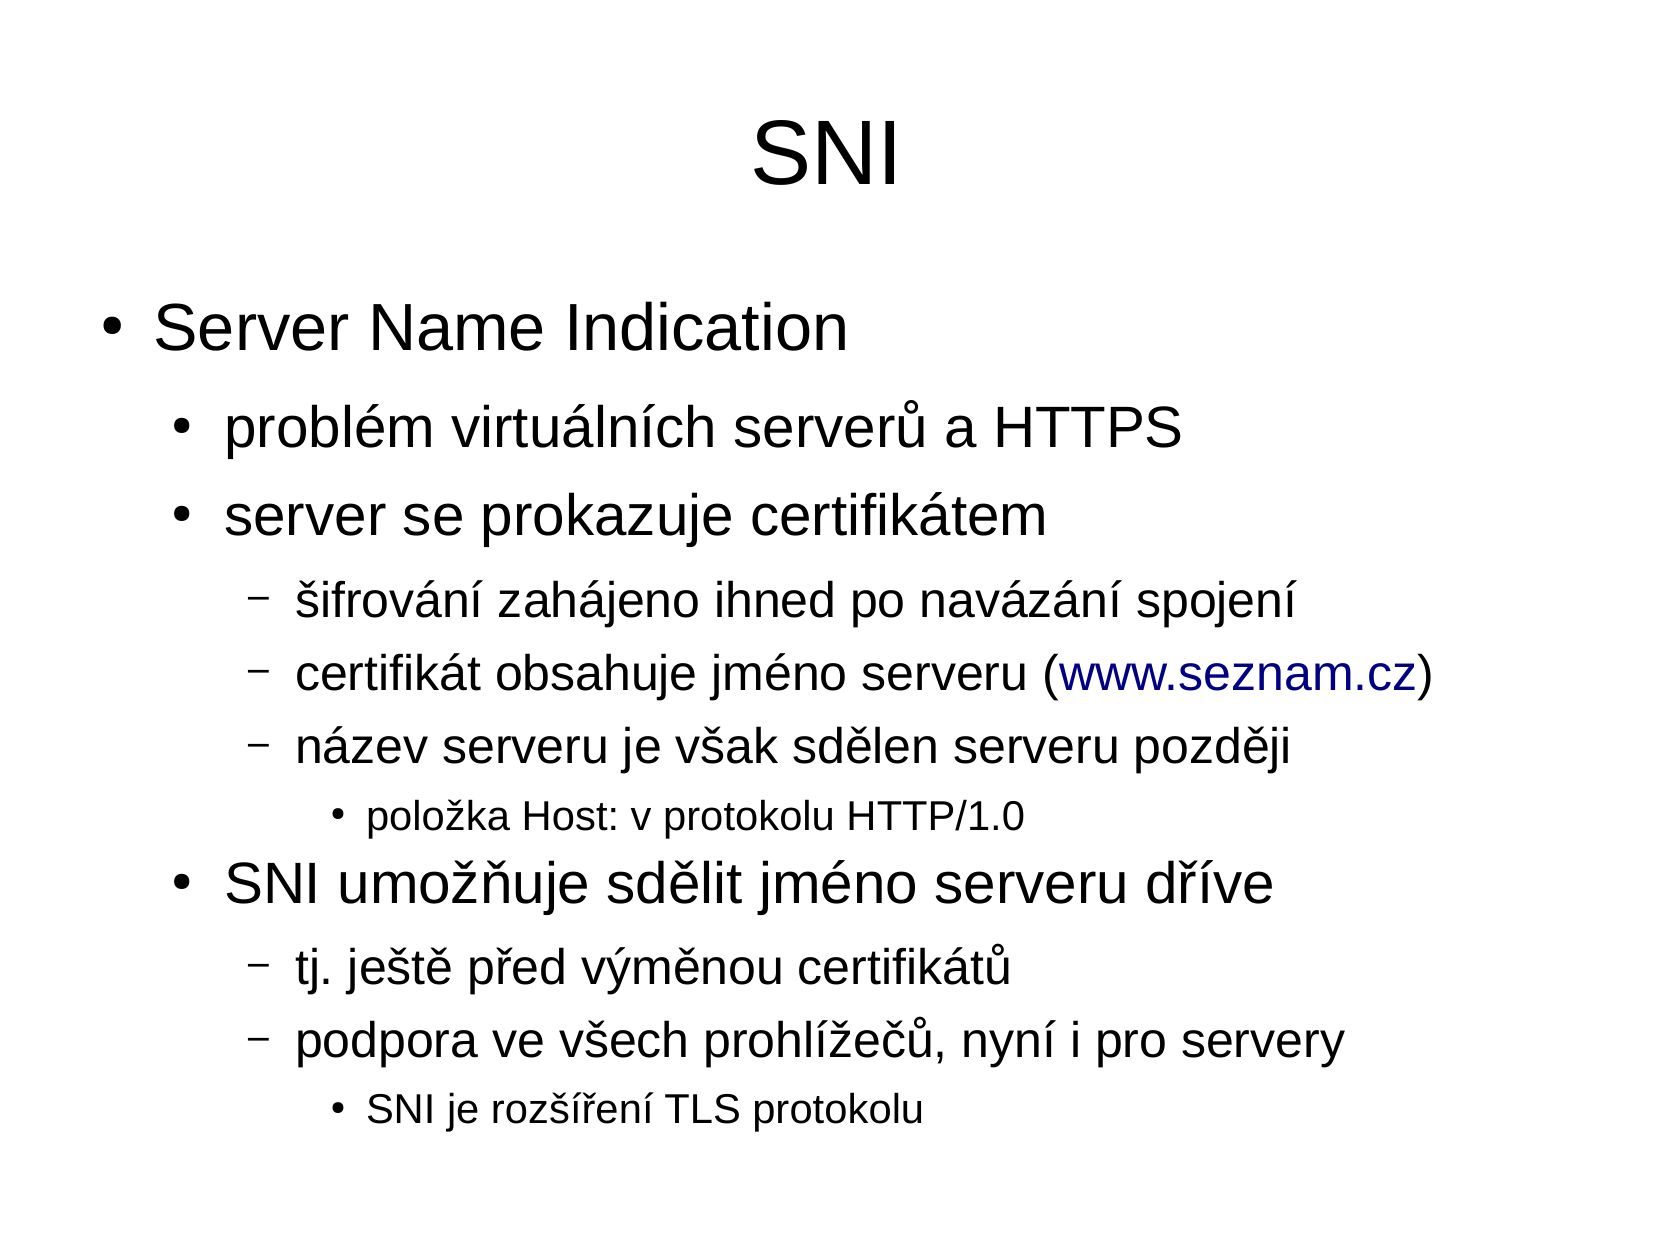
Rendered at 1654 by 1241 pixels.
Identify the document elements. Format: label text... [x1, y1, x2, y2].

title SNI [82, 49, 1571, 257]
list Server Name Indication problém virtuálních serverů a HTTPS server se prokazuje certifikátem šifrování zahájeno ihned po navázání spojení certifikát obsahuje jméno serveru (www.seznam.cz) název serveru je však sdělen serveru později položka Host: v protokolu HTTP/1.0 SNI umožňuje sdělit jméno serveru dříve tj. ještě před výměnou certifikátů podpora ve všech prohlížečů, nyní i pro servery SNI je rozšíření TLS protokolu [82, 290, 1571, 1133]
